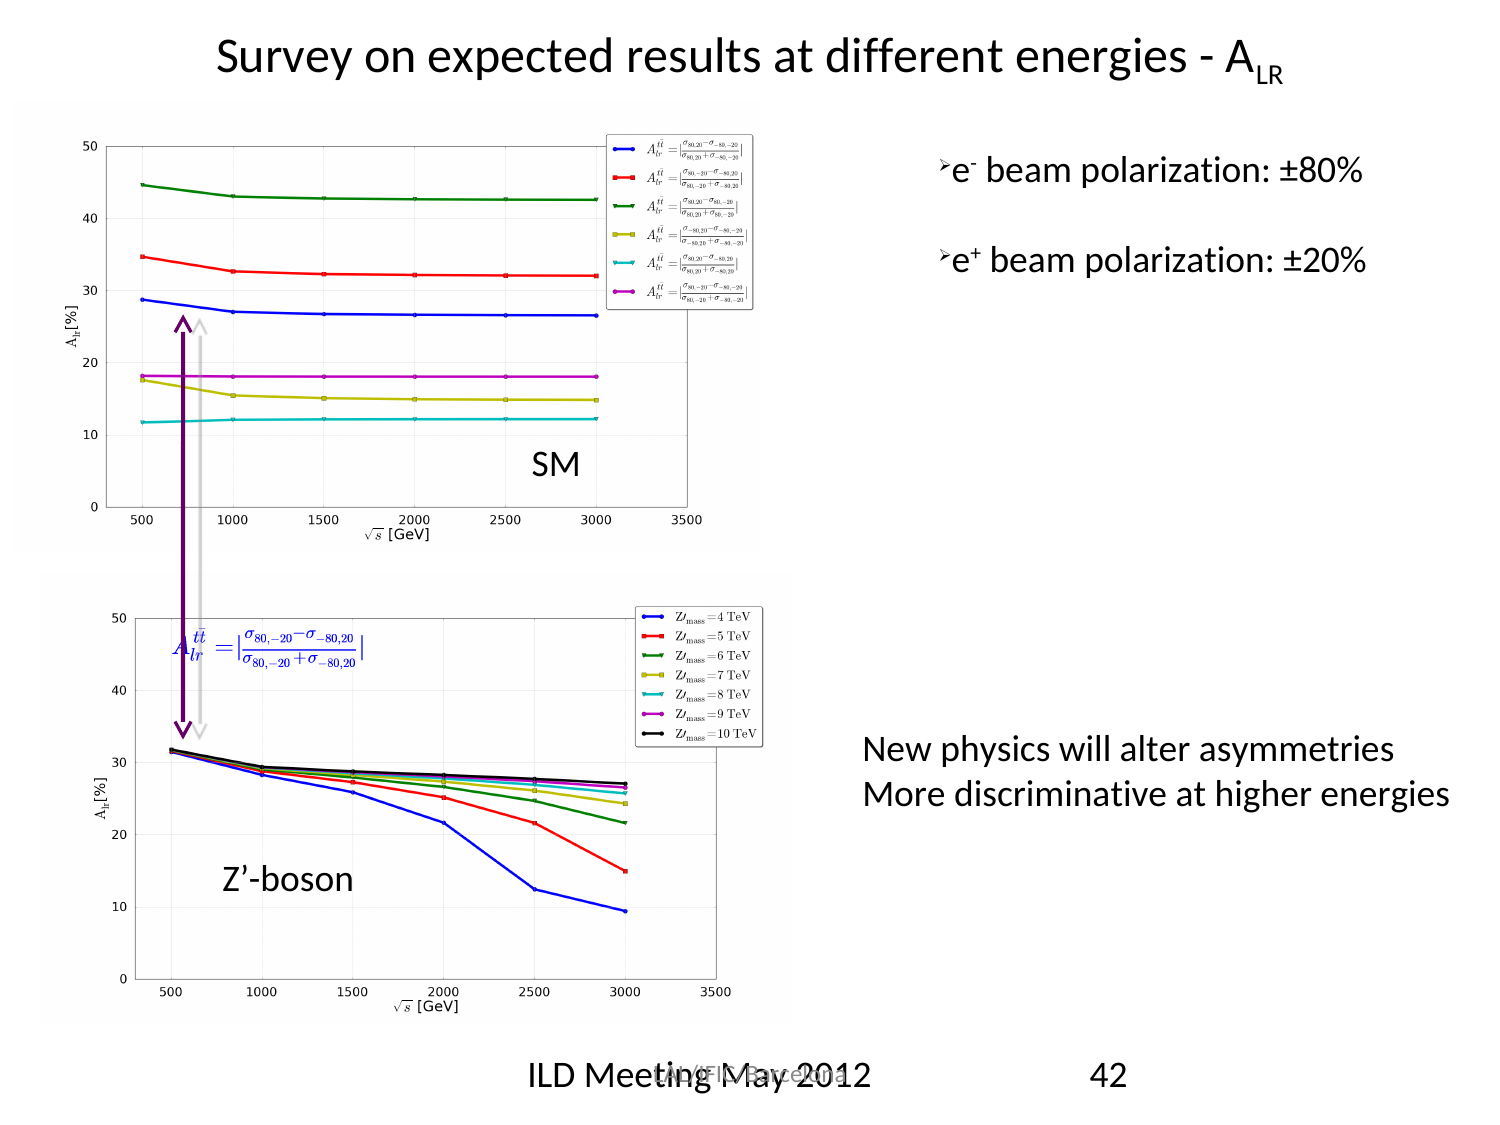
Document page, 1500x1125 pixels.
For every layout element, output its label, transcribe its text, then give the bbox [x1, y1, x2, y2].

picture [41, 573, 791, 1024]
text_box e- beam polarization: ±80% e+ beam polarization: ±20% [773, 137, 1500, 333]
text_box LAL/IFIC/Barcelona [512, 1042, 988, 1103]
text_box Survey on expected results at different energies - ALR [201, 14, 1299, 99]
picture [12, 101, 762, 552]
text_box New physics will alter asymmetries More discriminative at higher energies [847, 716, 1466, 822]
text_box SM [516, 430, 596, 492]
text_box Z’-boson [207, 846, 370, 907]
